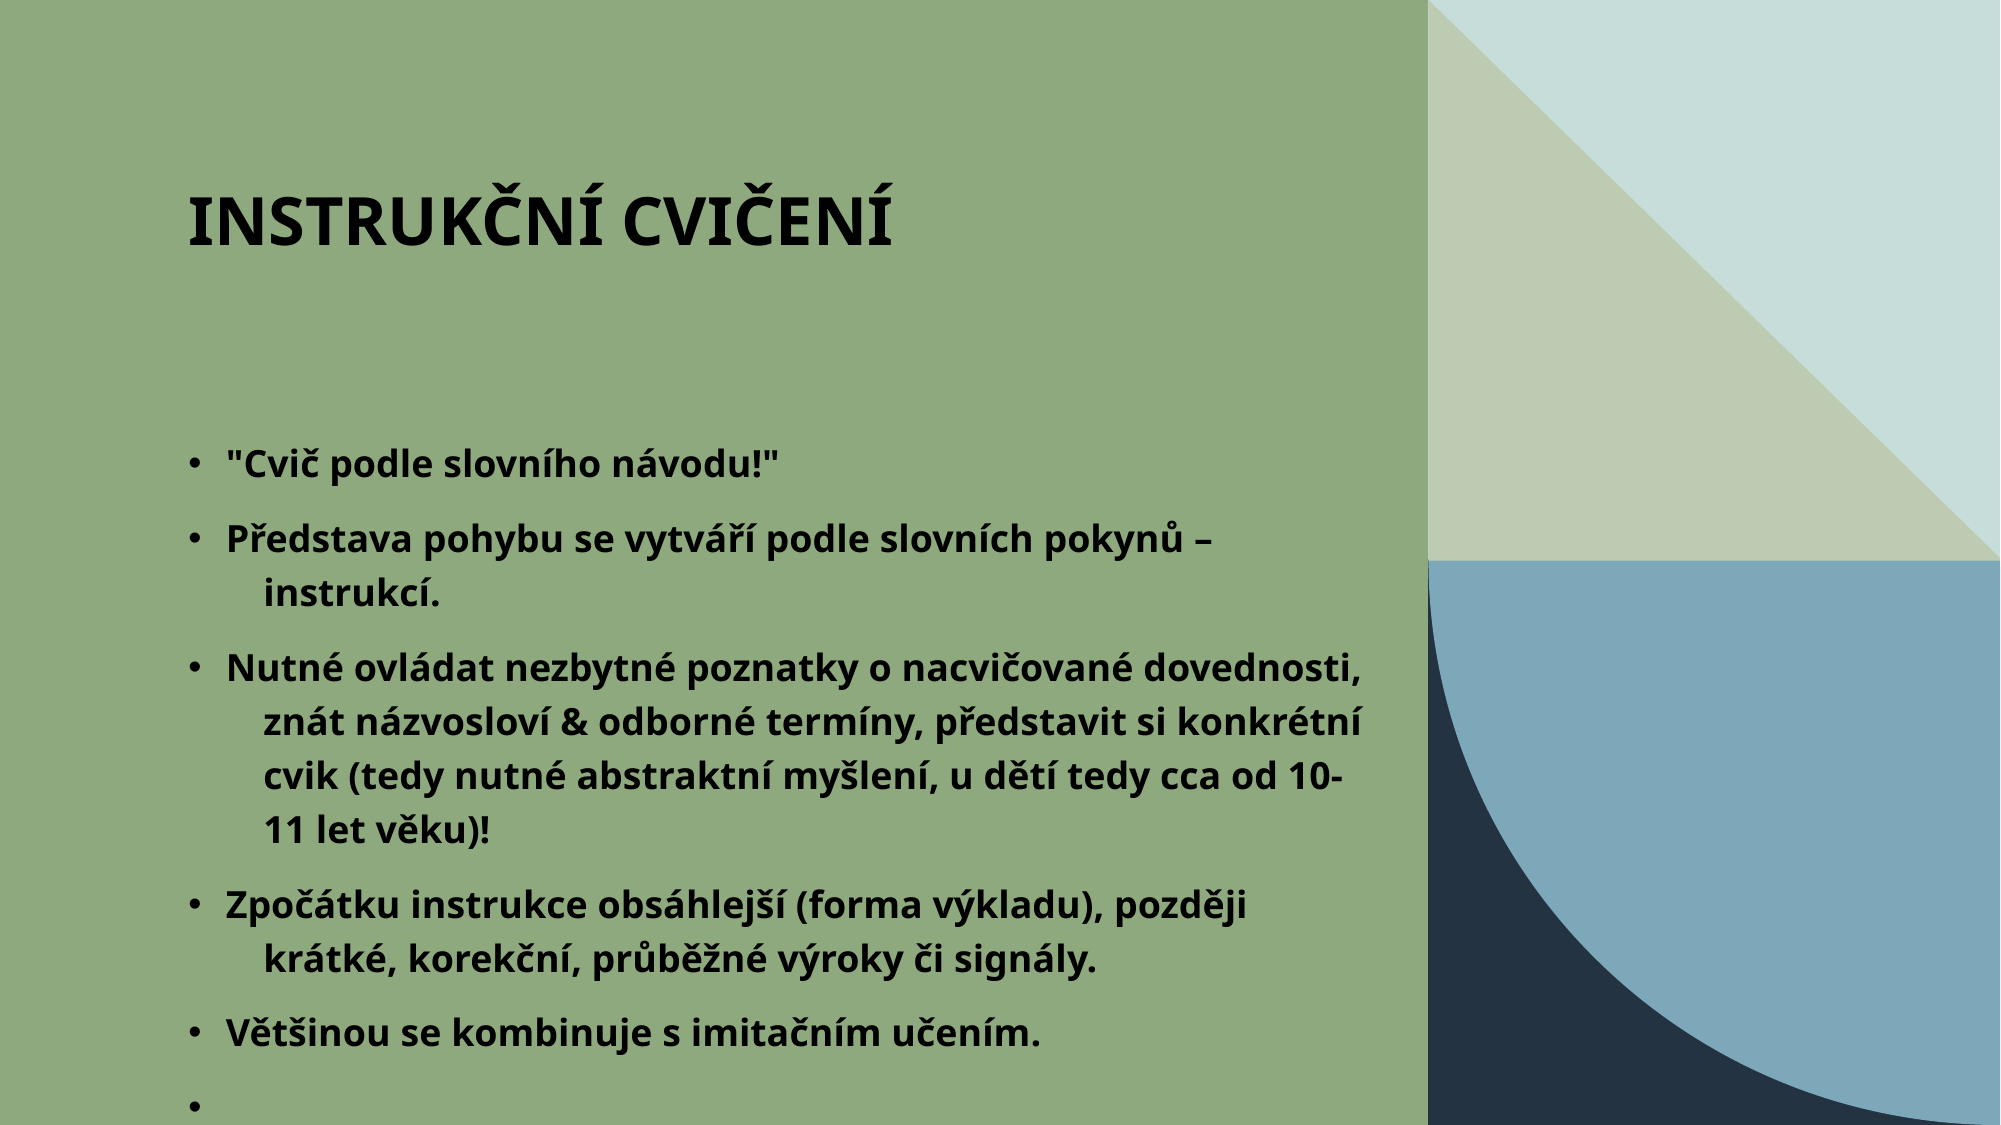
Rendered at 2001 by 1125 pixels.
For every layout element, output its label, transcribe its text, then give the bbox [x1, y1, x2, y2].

title INSTRUKČNÍ CVIČENÍ [173, 145, 1258, 267]
list "Cvič podle slovního návodu!" Představa pohybu se vytváří podle slovních pokynů – instrukcí. Nutné ovládat nezbytné poznatky o nacvičované dovednosti, znát názvosloví & odborné termíny, představit si konkrétní cvik (tedy nutné abstraktní myšlení, u dětí tedy cca od 10-11 let věku)! Zpočátku instrukce obsáhlejší (forma výkladu), později krátké, korekční, průběžné výroky či signály. Většinou se kombinuje s imitačním učením. [173, 423, 1400, 1076]
text_box [0, 0, 2000, 1125]
